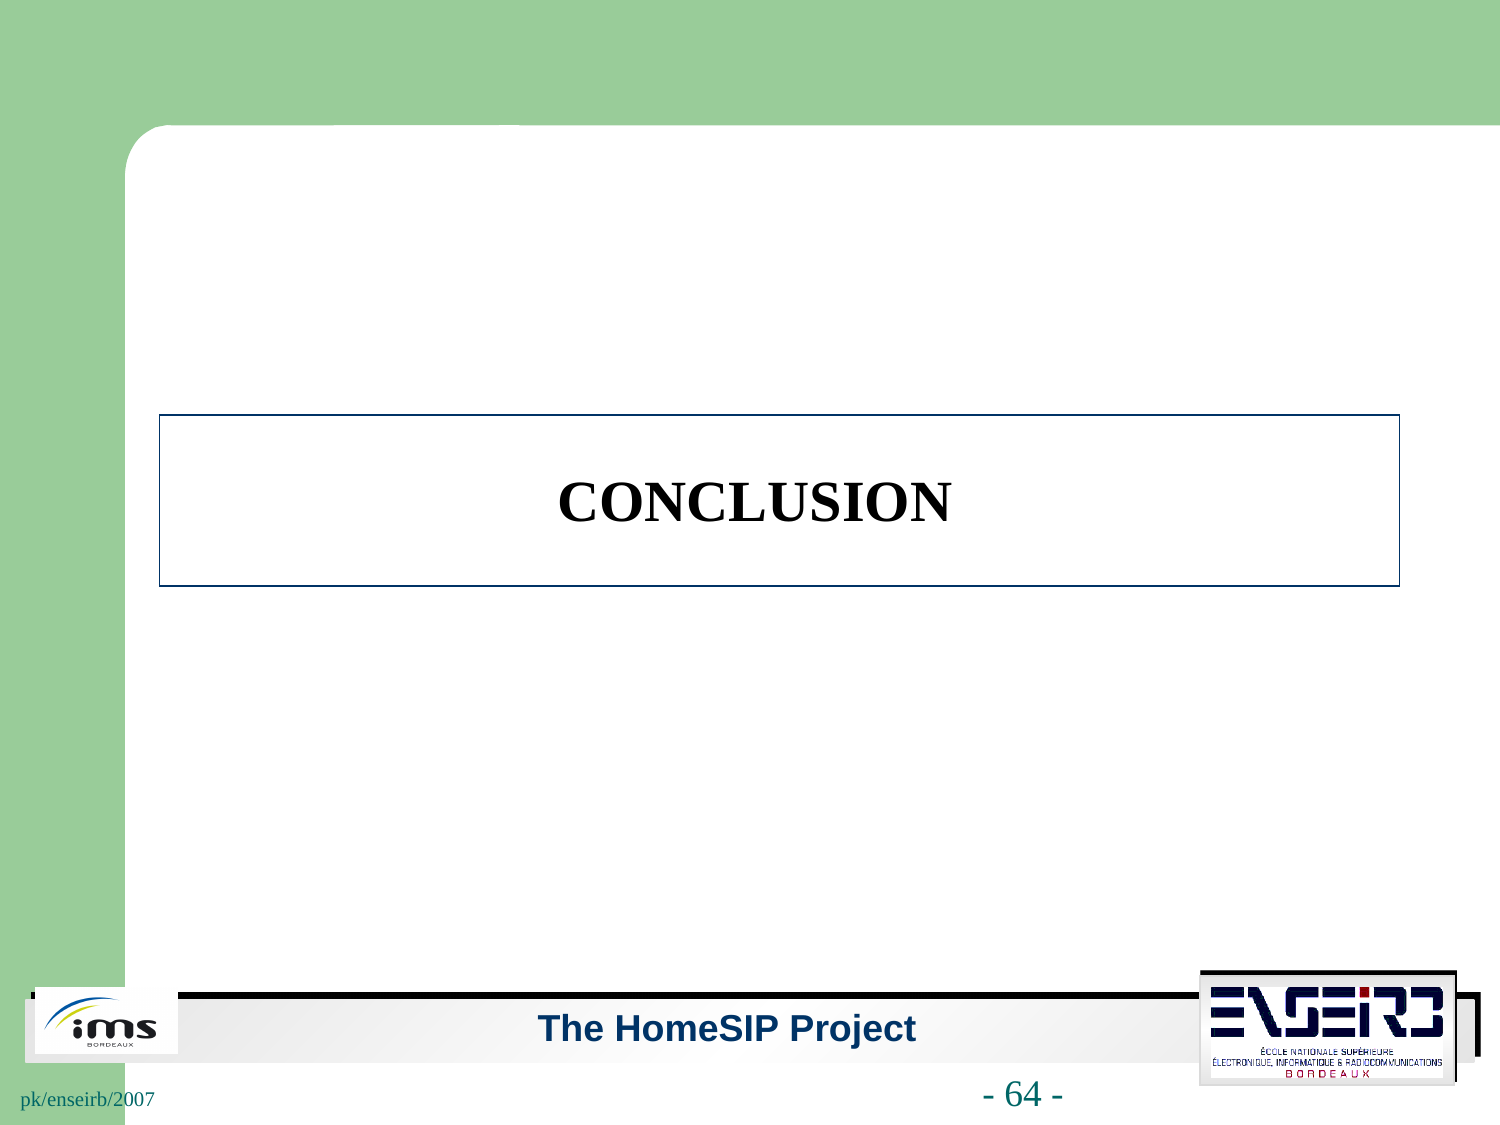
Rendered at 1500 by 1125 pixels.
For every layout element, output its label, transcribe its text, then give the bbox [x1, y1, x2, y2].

picture [35, 987, 178, 1054]
picture [1211, 987, 1443, 1078]
text_box CONCLUSION [123, 461, 1386, 596]
